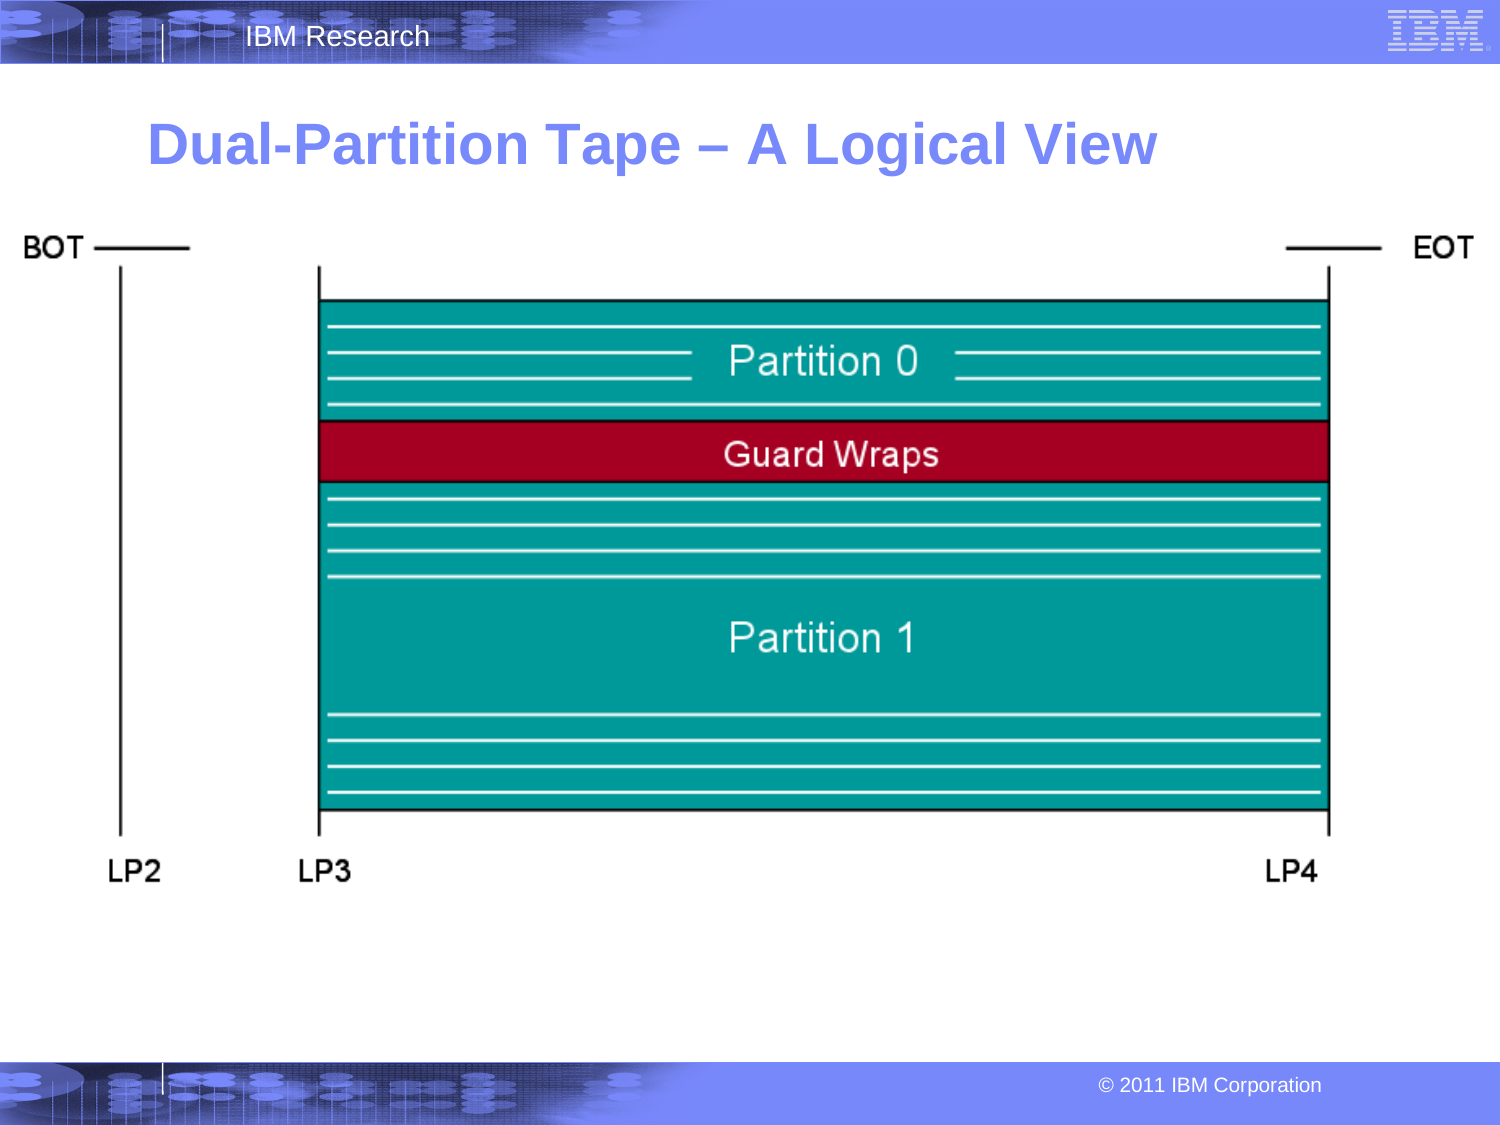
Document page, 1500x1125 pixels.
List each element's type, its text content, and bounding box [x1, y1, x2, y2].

picture [1, 1, 1500, 63]
picture [0, 218, 1500, 905]
picture [0, 1063, 1500, 1125]
title Dual-Partition Tape – A Logical View [132, 96, 1243, 190]
